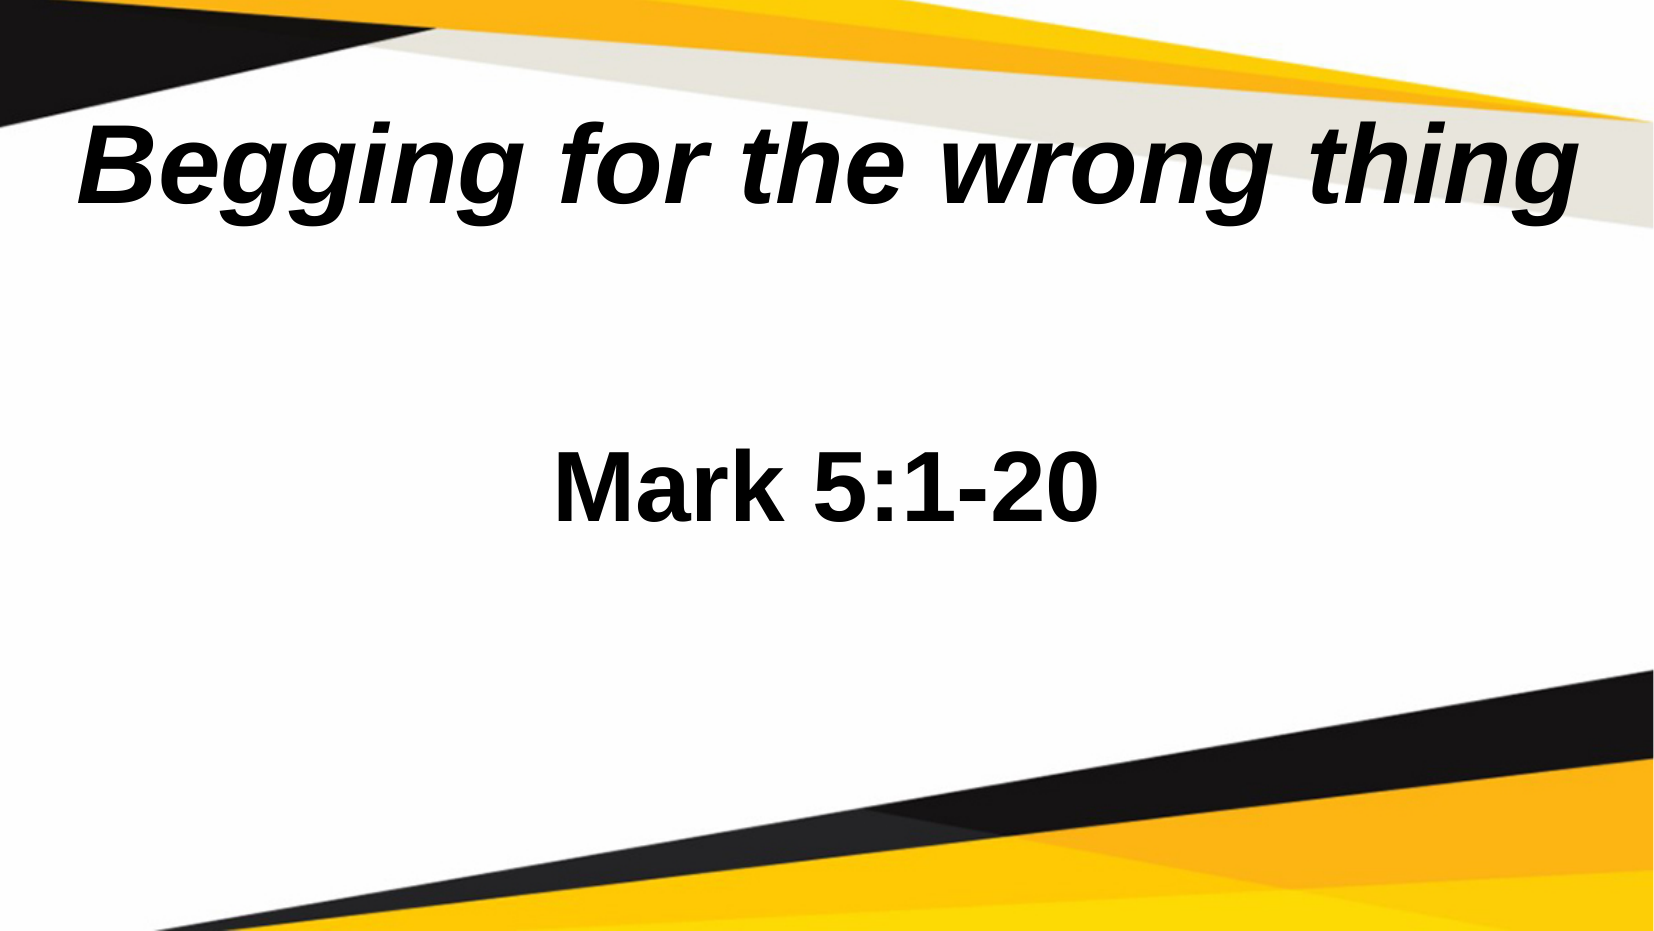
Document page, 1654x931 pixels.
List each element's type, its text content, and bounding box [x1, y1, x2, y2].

picture [0, 0, 1654, 931]
title Begging for the wrong thing [27, 38, 1633, 290]
subtitle Mark 5:1-20 [82, 217, 1571, 758]
